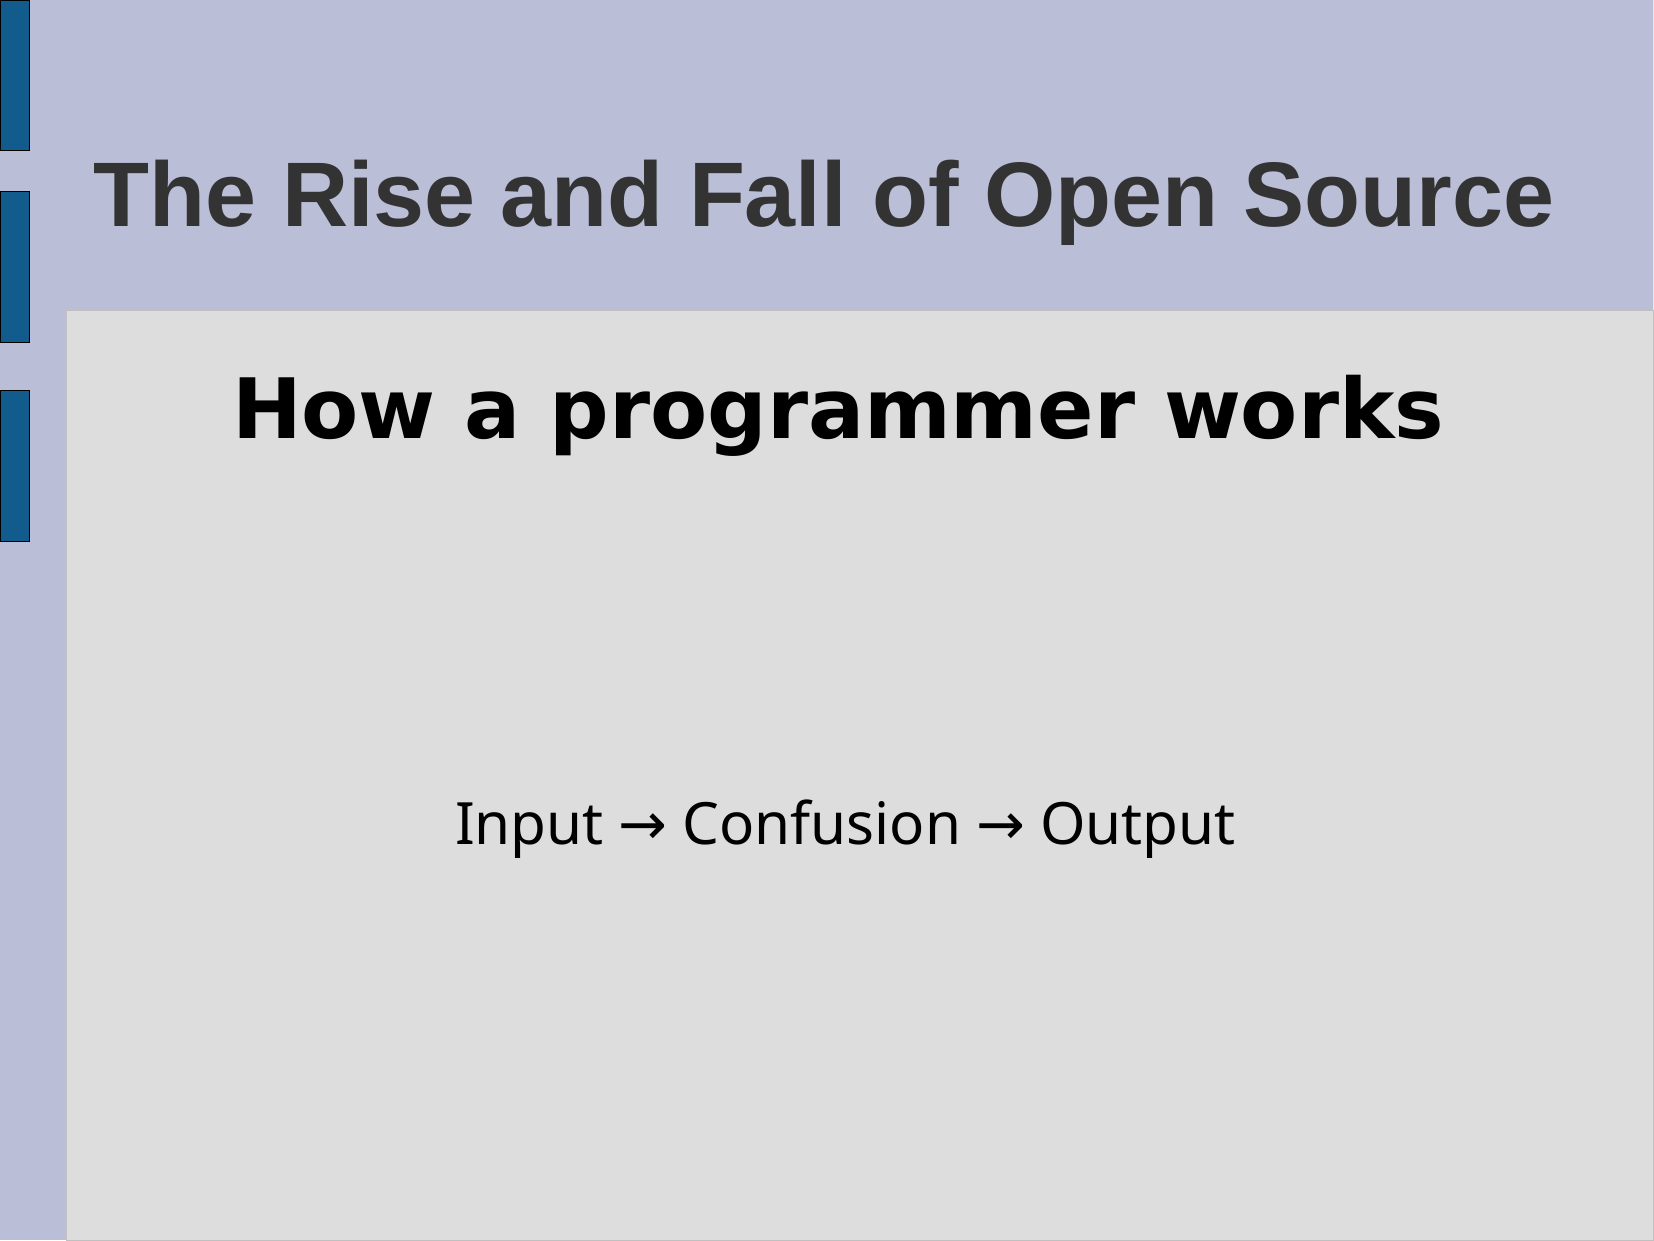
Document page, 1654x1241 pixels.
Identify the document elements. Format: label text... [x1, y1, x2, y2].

subtitle Input → Confusion → Output [121, 525, 1534, 1119]
text_box How a programmer works [101, 354, 1576, 488]
title The Rise and Fall of Open Source [37, 98, 1613, 291]
